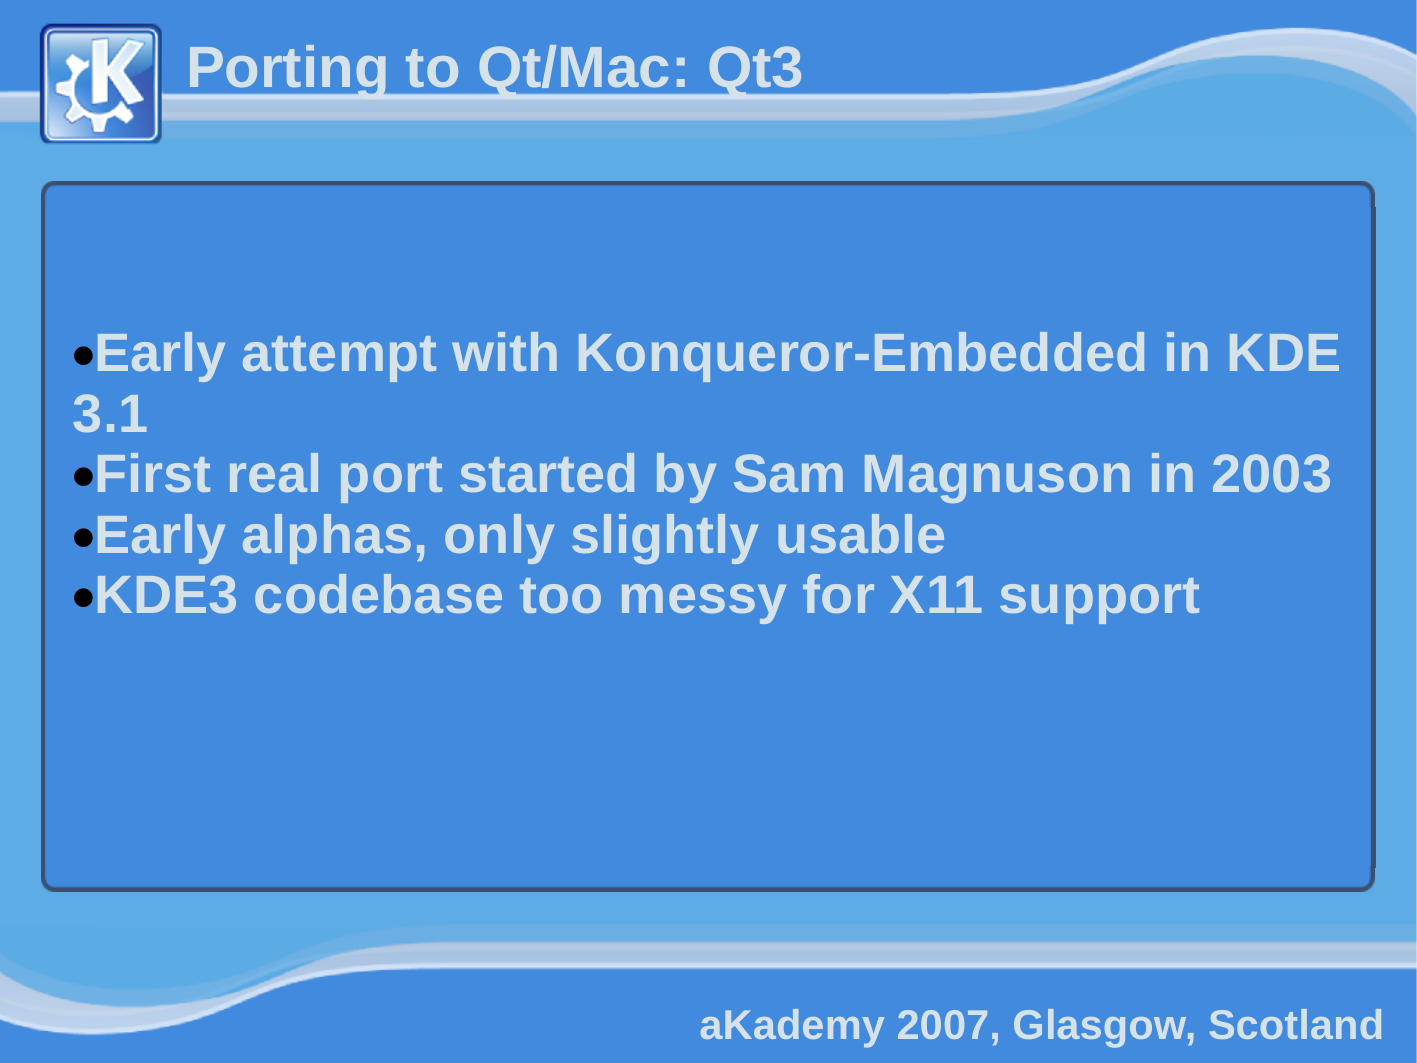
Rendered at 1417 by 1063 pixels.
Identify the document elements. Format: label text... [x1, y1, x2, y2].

text_box Early attempt with Konqueror-Embedded in KDE 3.1 First real port started by Sam Magnuson in 2003 Early alphas, only slightly usable KDE3 codebase too messy for X11 support [58, 194, 1359, 881]
picture [0, 0, 1417, 1063]
text_box Porting to Qt/Mac: Qt3 [171, 27, 1048, 105]
